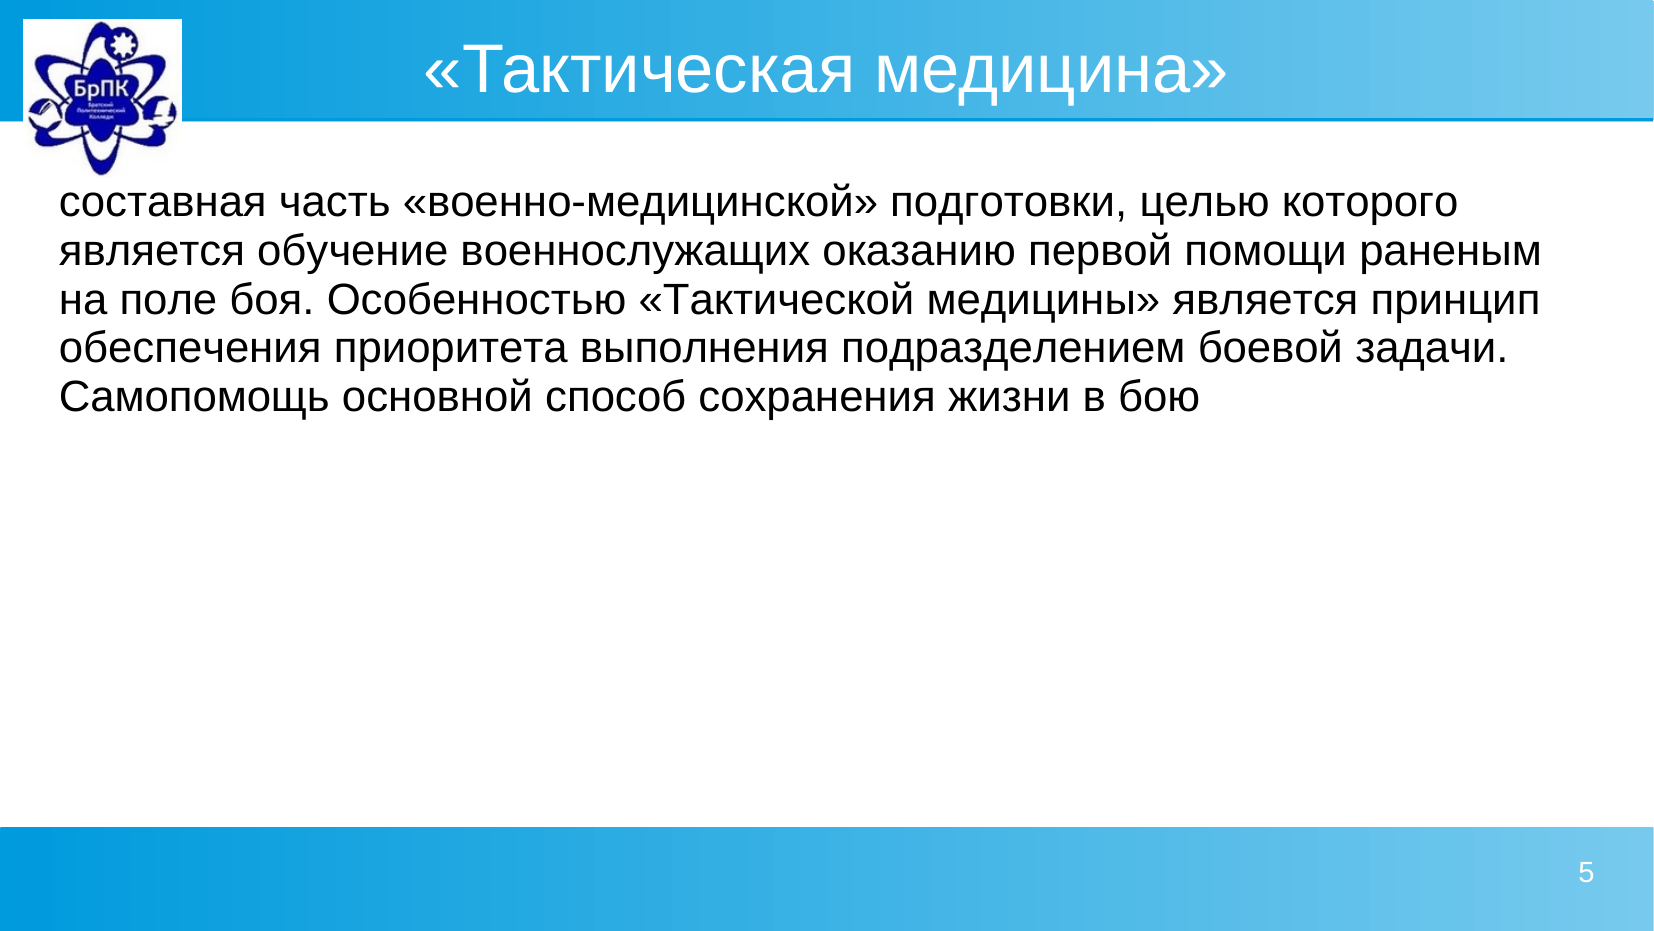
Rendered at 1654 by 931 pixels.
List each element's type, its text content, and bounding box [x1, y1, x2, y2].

title «Тактическая медицина» [182, 30, 1595, 108]
list составная часть «военно-медицинской» подготовки, целью которого является обучение военнослужащих оказанию первой помощи раненым на поле боя. Особенностью «Тактической медицины» является принцип обеспечения приоритета выполнения подразделением боевой задачи. Самопомощь основной способ сохранения жизни в бою [59, 177, 1595, 422]
picture [23, 20, 182, 178]
